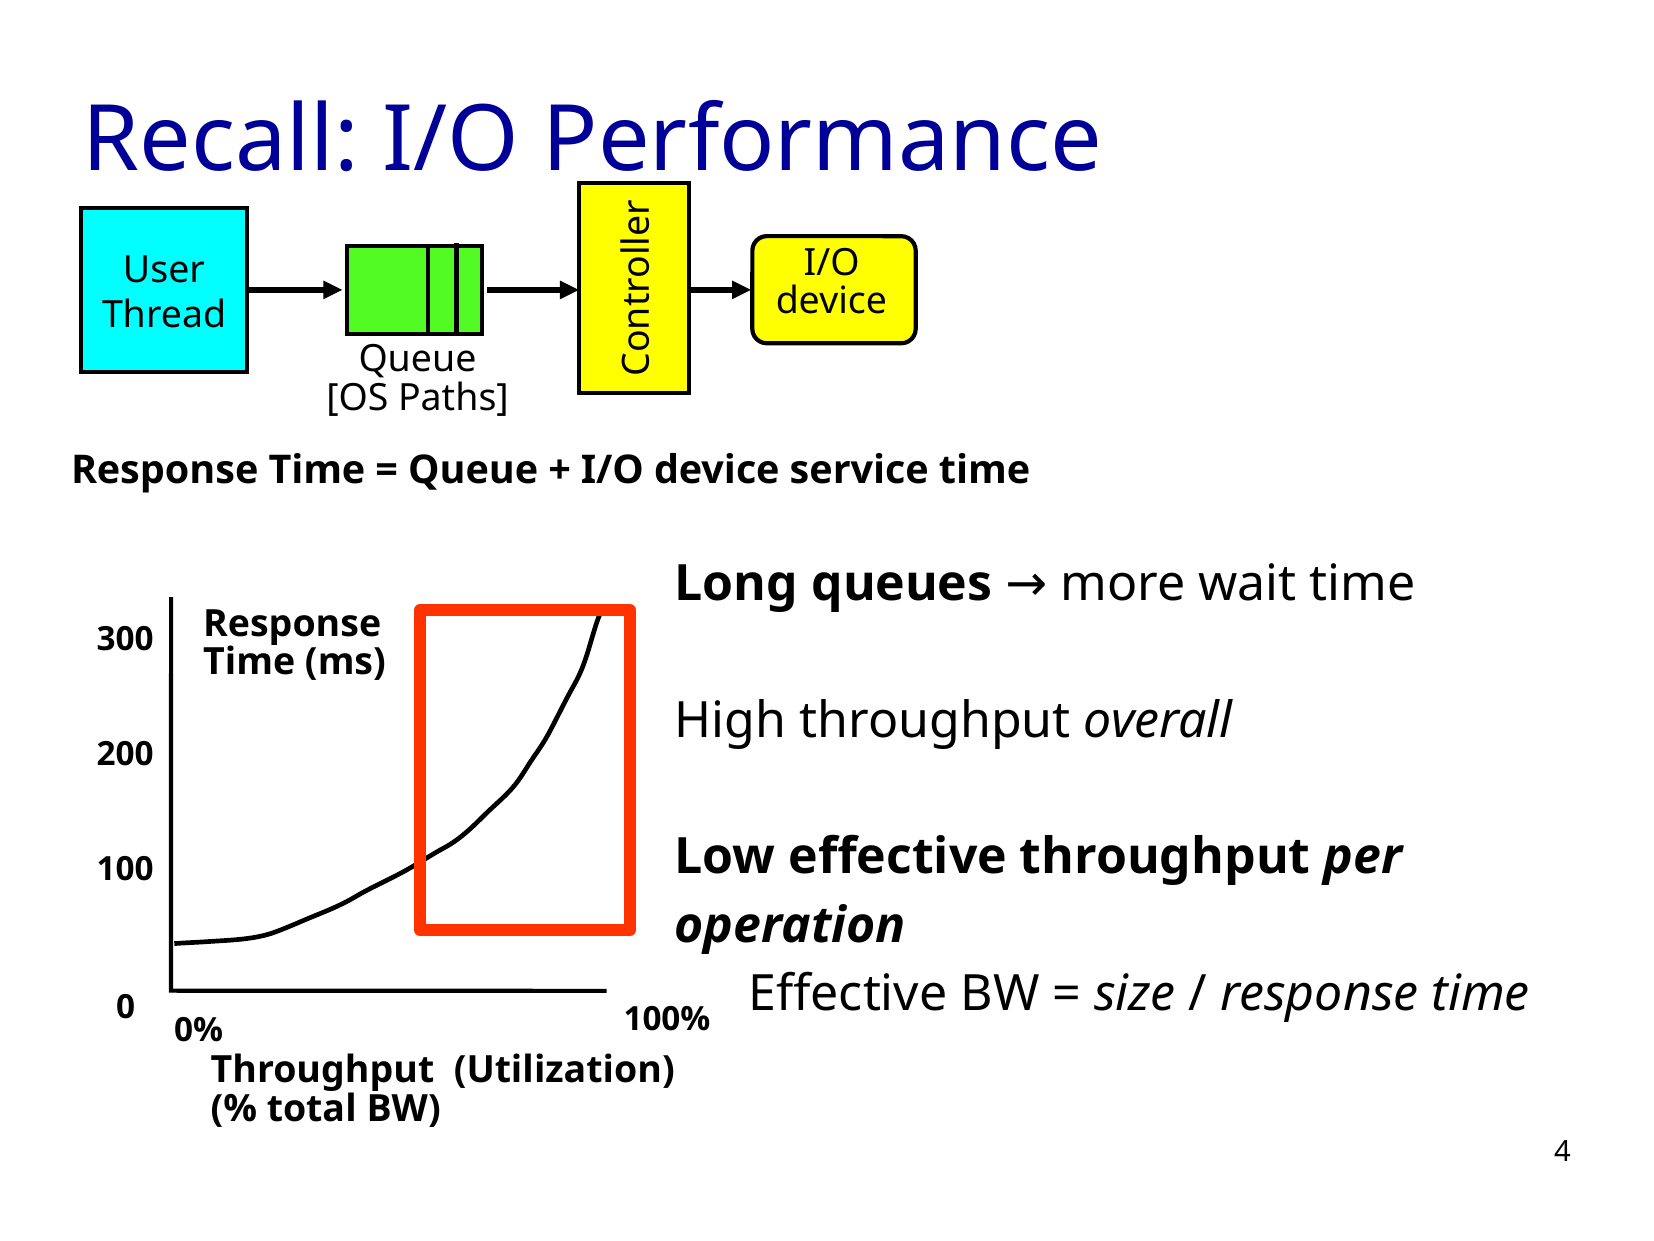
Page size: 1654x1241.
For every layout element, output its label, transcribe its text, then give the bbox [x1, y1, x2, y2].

text_box Response Time (ms) [192, 601, 397, 687]
text_box [430, 245, 454, 334]
text_box 100 [86, 847, 164, 892]
text_box Long queues → more wait time High throughput overall Low effective throughput per operation Effective BW = size / response time [660, 540, 1636, 940]
title Recall: I/O Performance [82, 41, 1571, 230]
text_box [459, 245, 482, 334]
text_box I/O device [765, 240, 898, 326]
text_box Response Time = Queue + I/O device service time [0, 447, 1103, 497]
text_box User Thread [80, 207, 248, 372]
text_box Queue [OS Paths] [316, 336, 520, 422]
text_box [752, 236, 916, 344]
text_box 0 [105, 985, 146, 1031]
text_box 200 [86, 732, 164, 777]
text_box 0% [163, 1008, 234, 1054]
text_box 100% [613, 997, 721, 1042]
text_box [346, 245, 426, 334]
text_box 300 [86, 617, 164, 662]
text_box Throughput (Utilization) (% total BW) [200, 1048, 686, 1134]
text_box Controller [578, 183, 689, 394]
